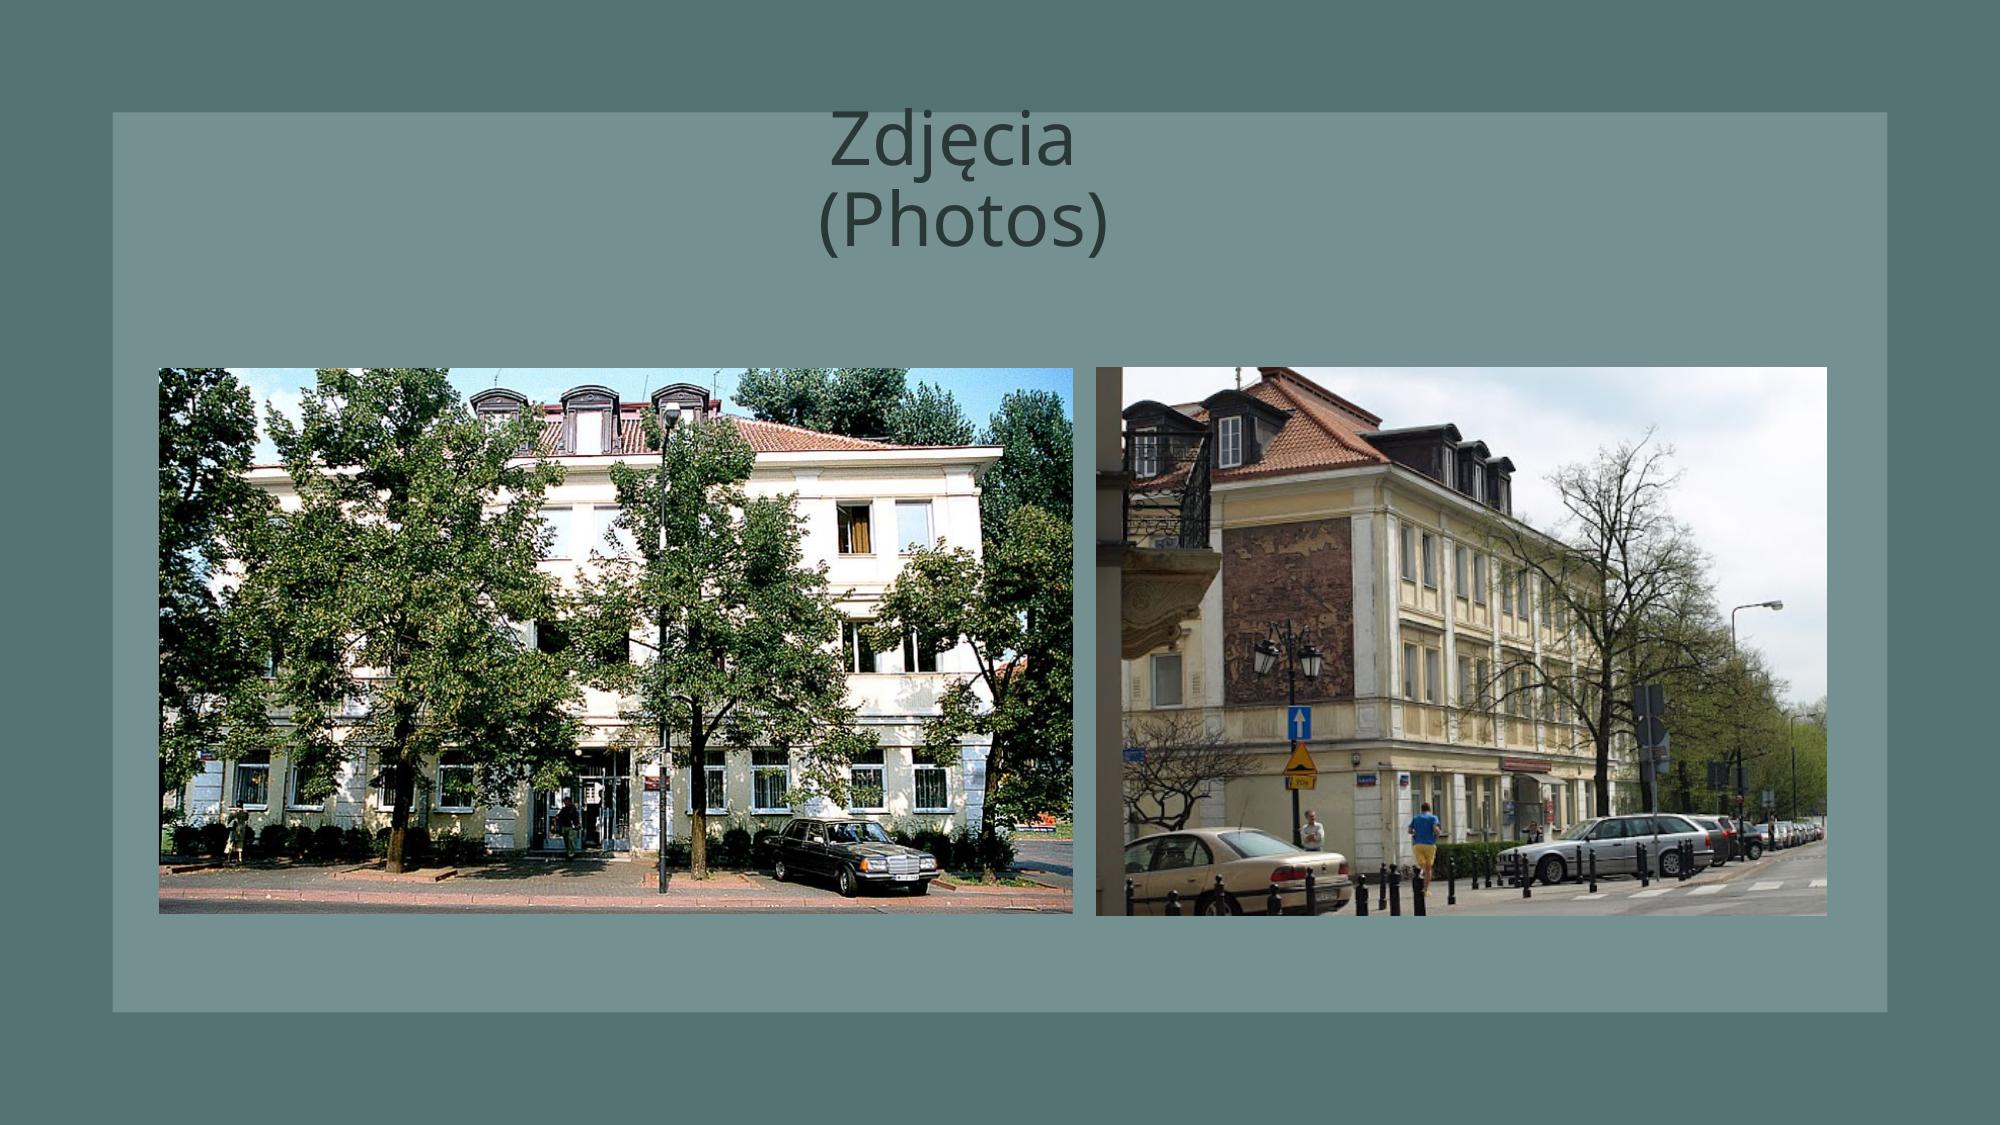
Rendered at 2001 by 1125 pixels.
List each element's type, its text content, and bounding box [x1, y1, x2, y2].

picture [1096, 367, 1827, 916]
text_box [0, 0, 2000, 1125]
title Zdjęcia (Photos) [185, 104, 1742, 271]
picture [159, 368, 1073, 914]
